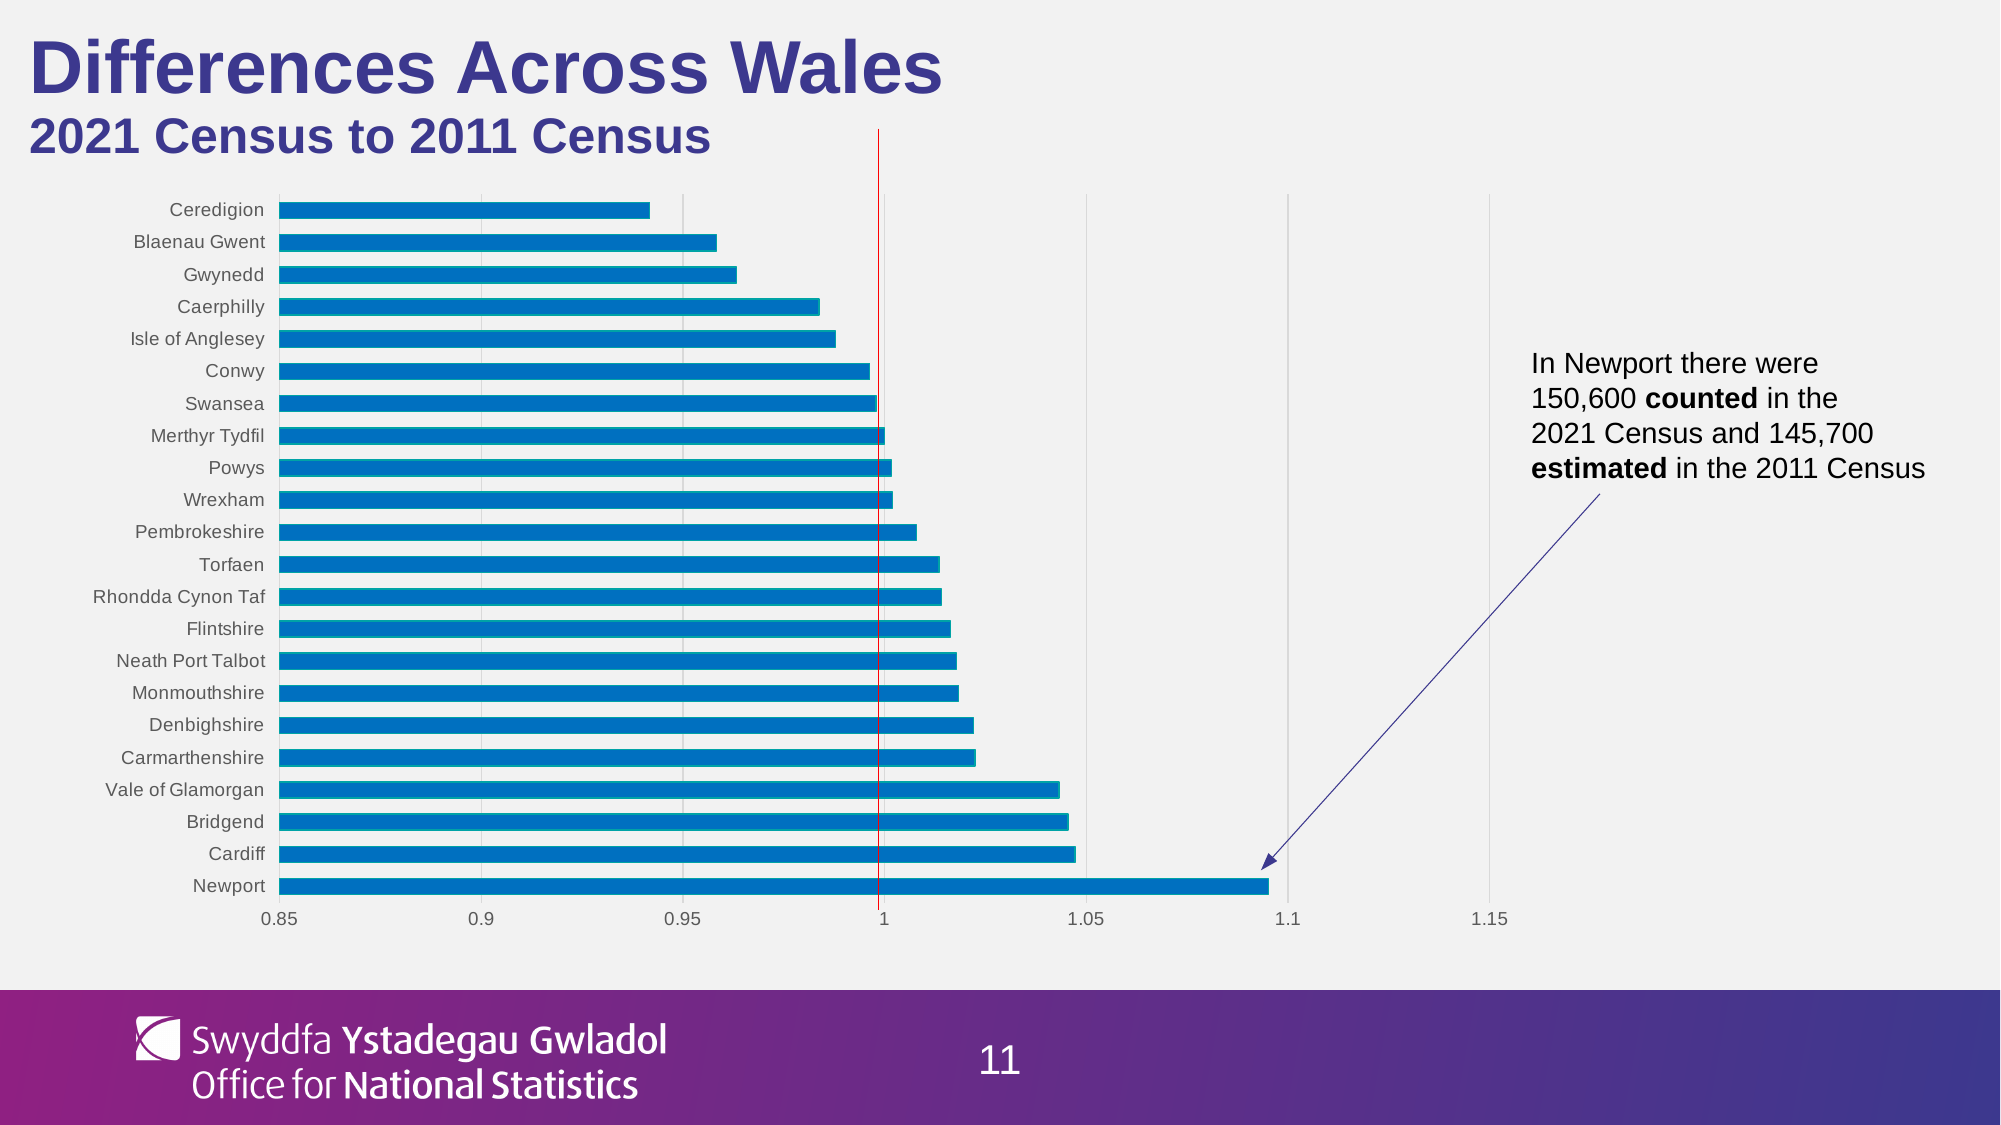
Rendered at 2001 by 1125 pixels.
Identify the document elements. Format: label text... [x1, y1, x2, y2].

chart [63, 179, 1538, 946]
text_box In Newport there were 150,600 counted in the 2021 Census and 145,700 estimated in the 2011 Census [1516, 337, 1943, 494]
text_box 11 [764, 1025, 1236, 1086]
title Differences Across Wales 2021 Census to 2011 Census [29, 21, 1904, 174]
